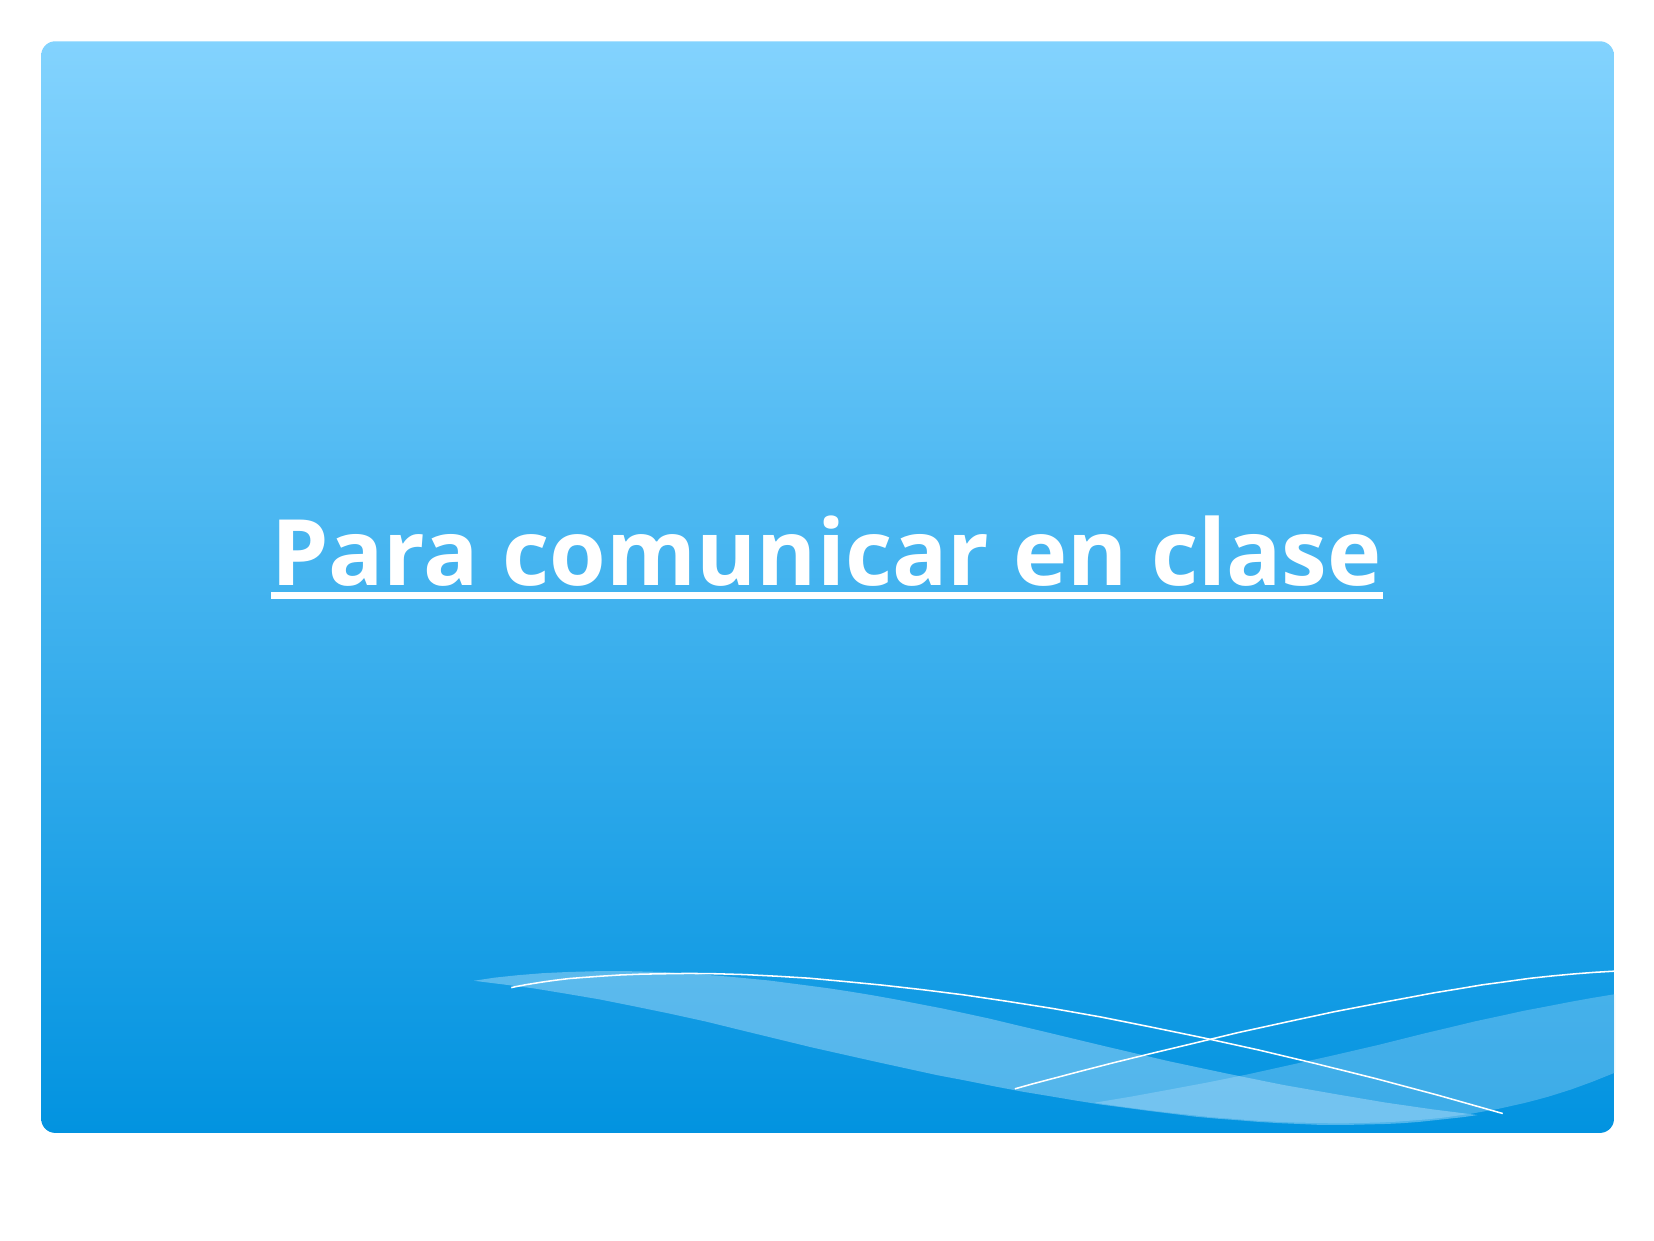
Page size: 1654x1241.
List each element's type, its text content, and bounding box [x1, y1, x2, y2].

text_box Para comunicar en clase [124, 289, 1530, 612]
